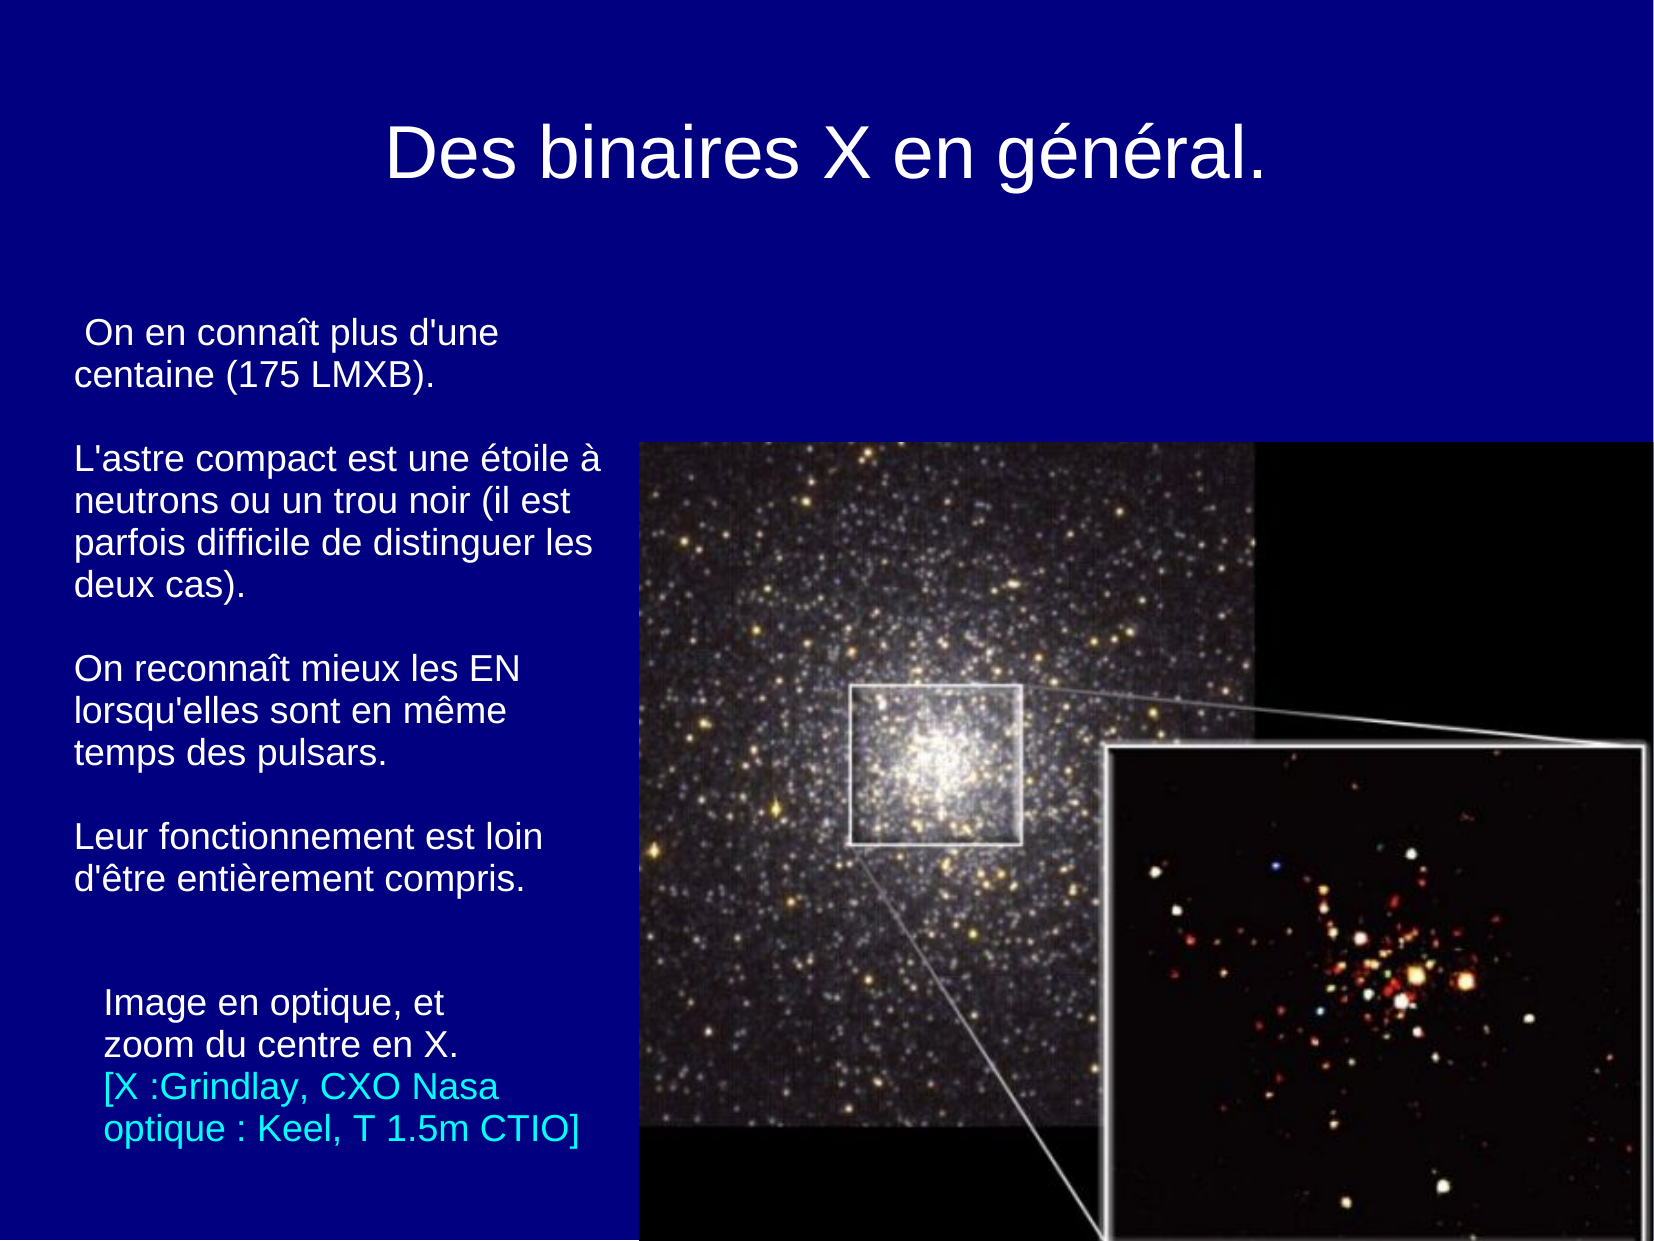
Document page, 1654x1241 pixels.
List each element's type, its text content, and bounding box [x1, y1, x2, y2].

title Des binaires X en général. [82, 49, 1571, 257]
picture [639, 442, 1654, 1241]
text_box Image en optique, et zoom du centre en X. [X :Grindlay, CXO Nasa optique : Keel, T 1.5m CTIO] [88, 974, 596, 1158]
text_box On en connaît plus d'une centaine (175 LMXB). L'astre compact est une étoile à neutrons ou un trou noir (il est parfois difficile de distinguer les deux cas). On reconnaît mieux les EN lorsqu'elles sont en même temps des pulsars. Leur fonctionnement est loin d'être entièrement compris. [59, 303, 621, 1118]
